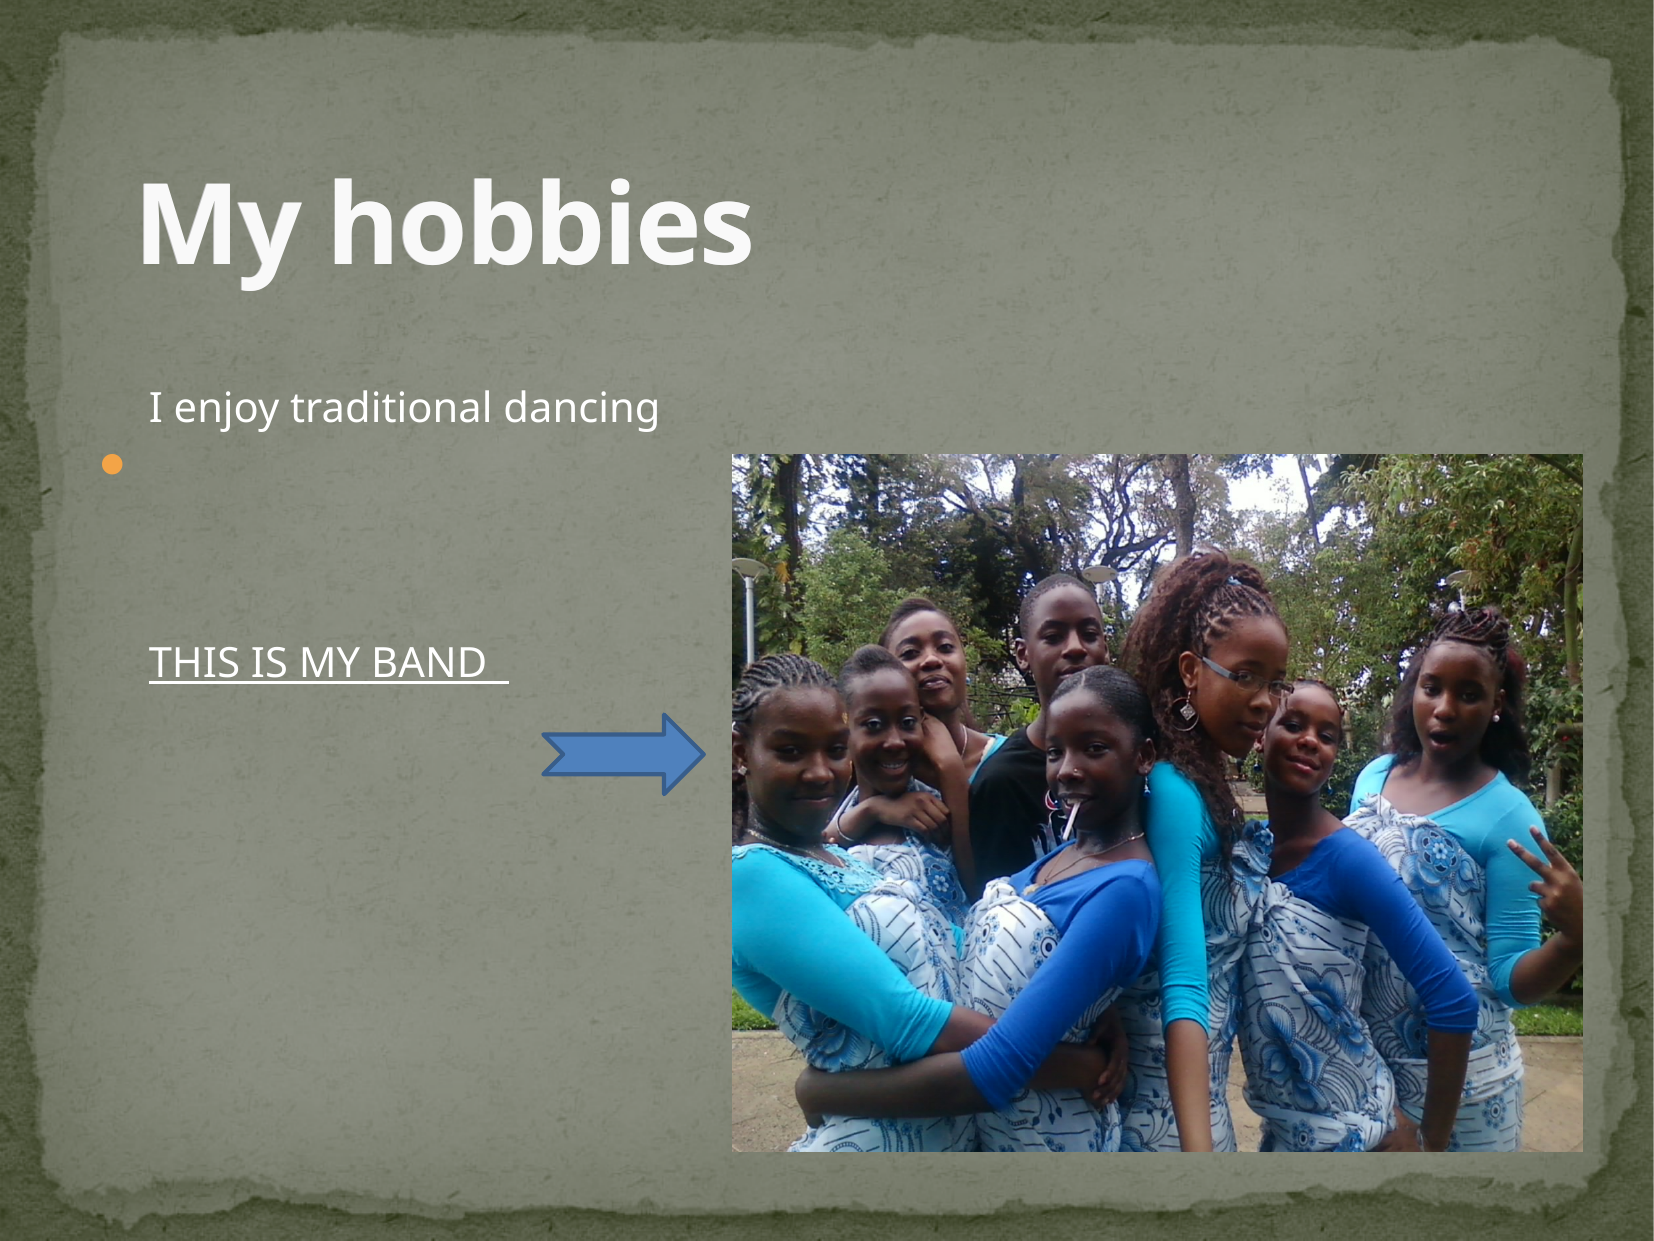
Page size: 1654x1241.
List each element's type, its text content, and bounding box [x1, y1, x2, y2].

picture [732, 454, 1583, 1152]
list I enjoy traditional dancing THIS IS MY BAND [82, 371, 709, 869]
text_box [543, 714, 704, 795]
title My hobbies [118, 88, 851, 296]
